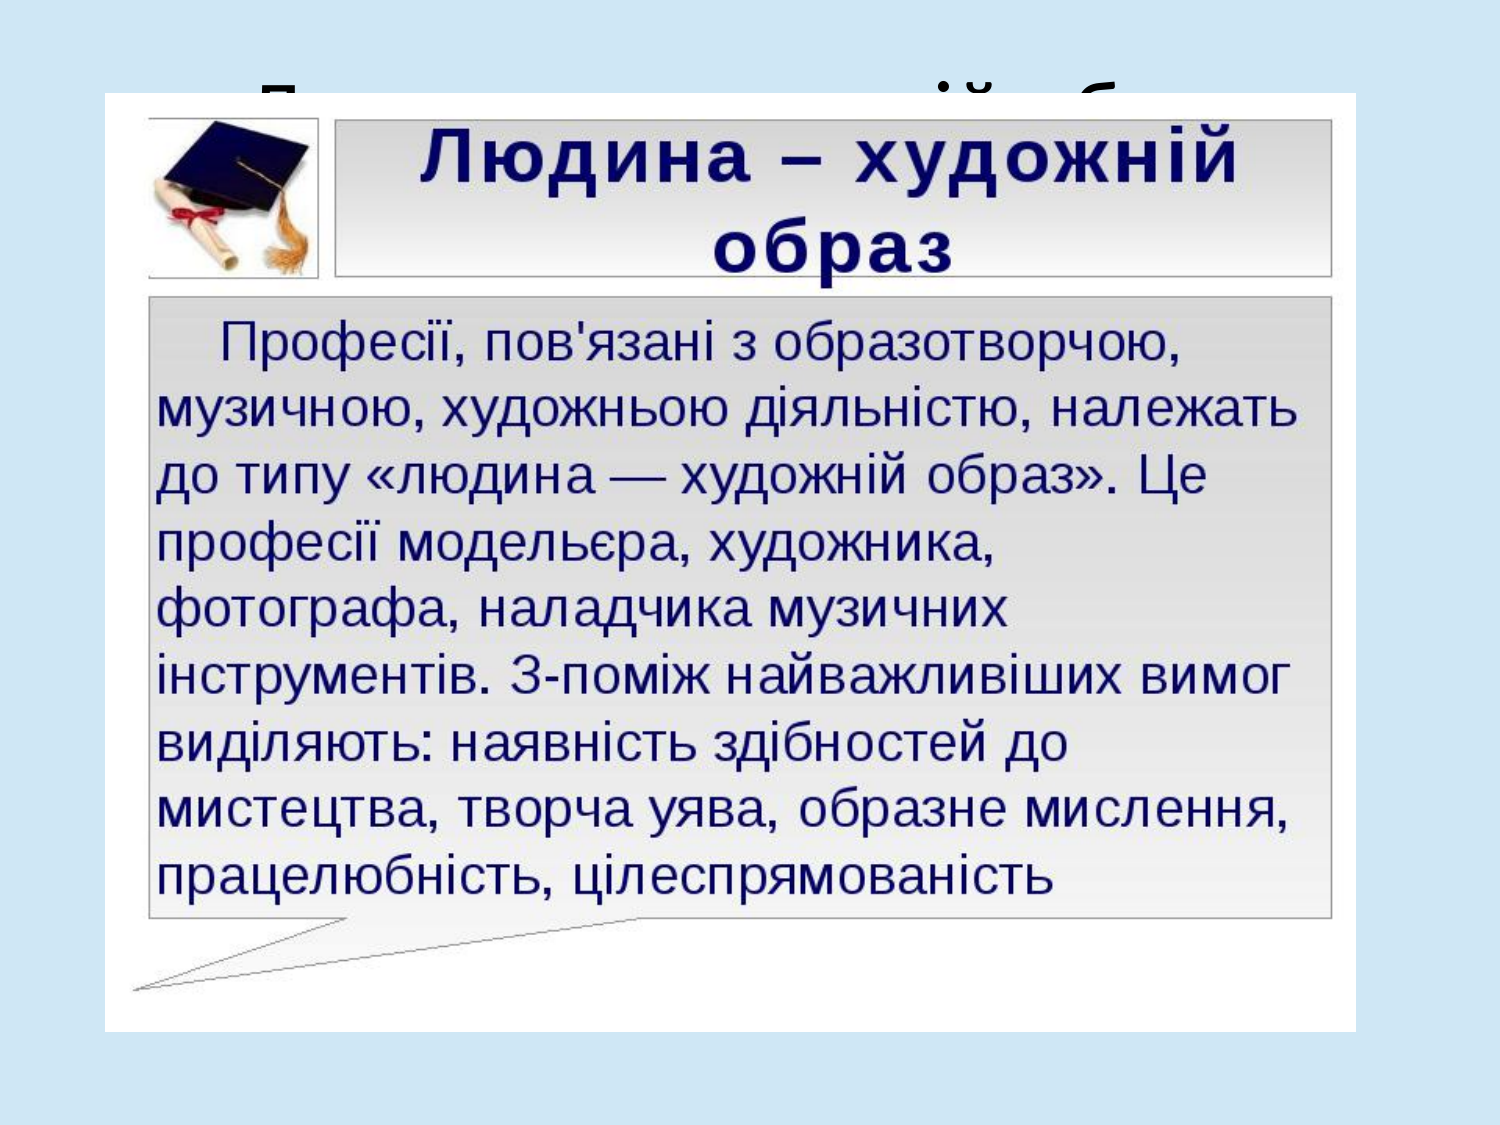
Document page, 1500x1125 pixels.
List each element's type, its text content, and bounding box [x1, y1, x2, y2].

picture [105, 93, 1356, 1032]
title Людина – художній образ [75, 45, 1425, 1032]
